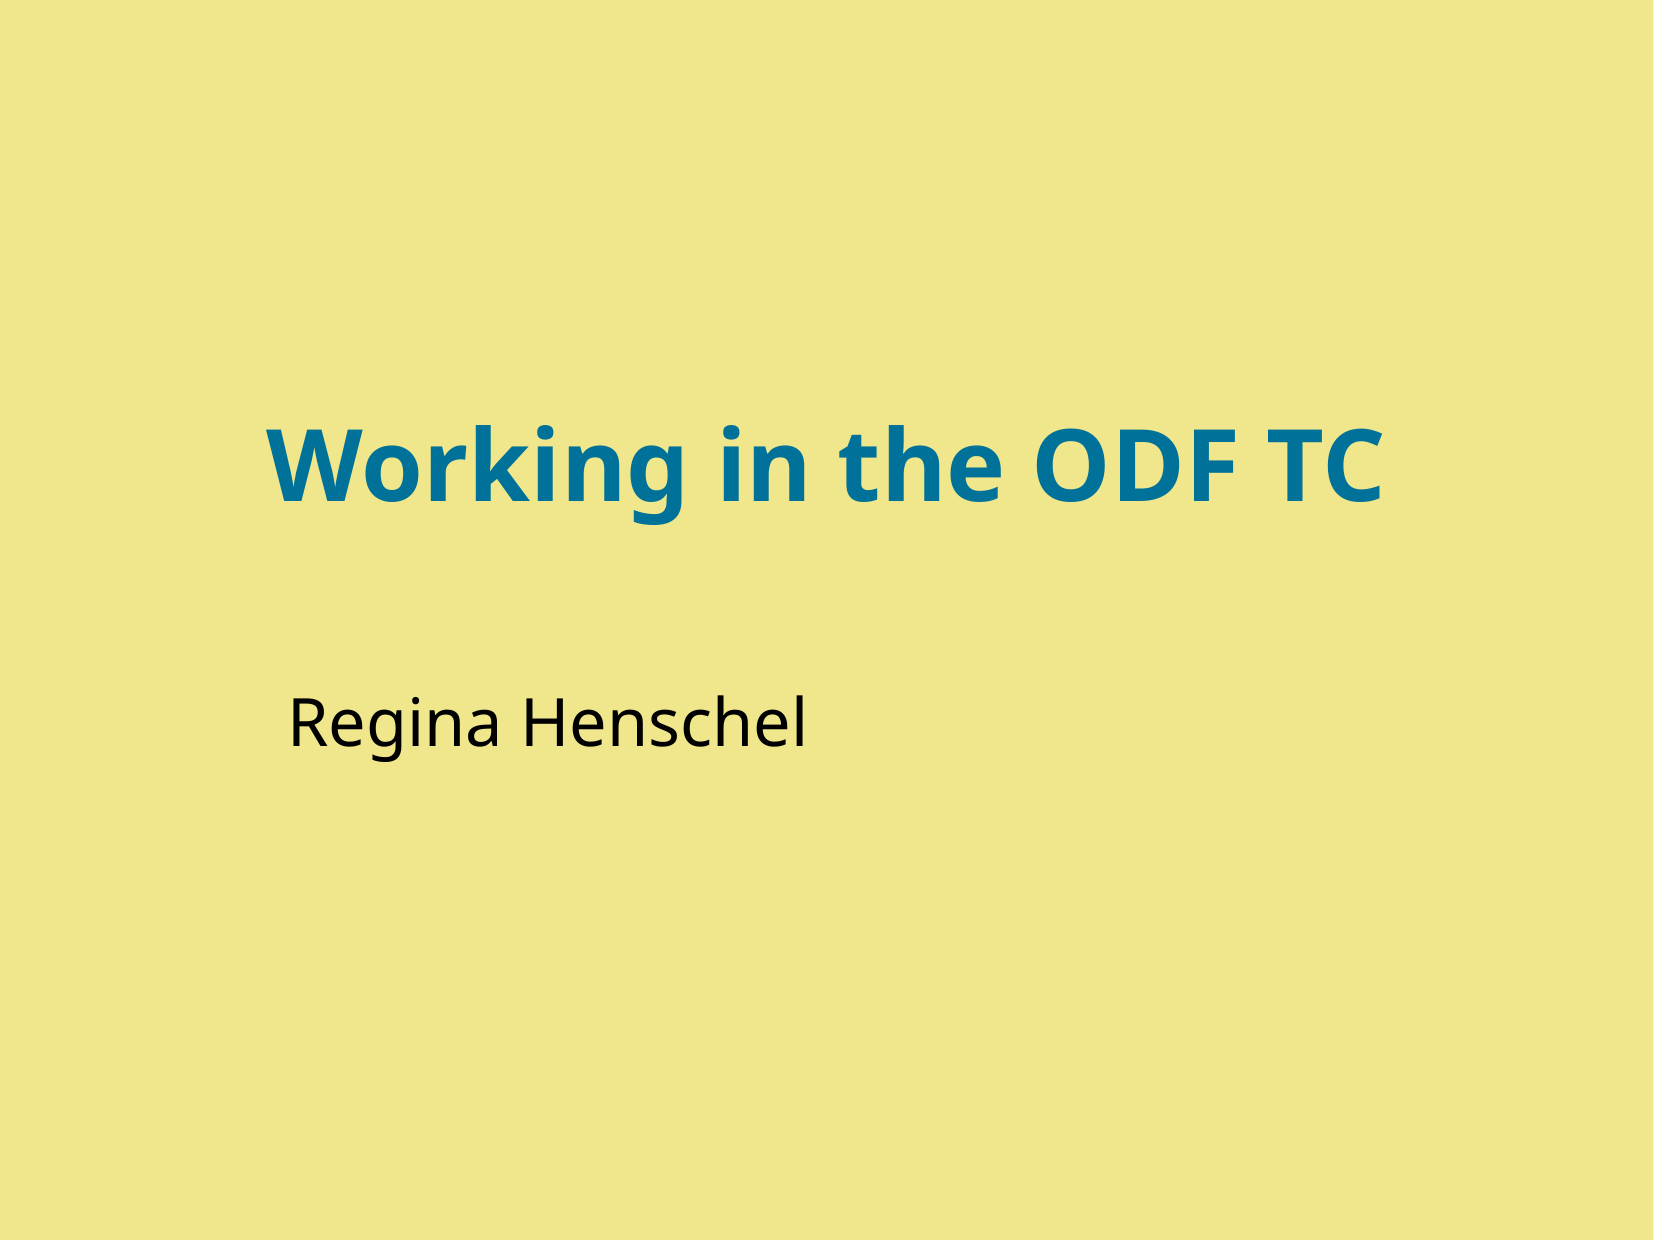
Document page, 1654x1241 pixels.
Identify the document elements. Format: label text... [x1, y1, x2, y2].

subtitle Working in the ODF TC [288, 373, 1366, 552]
text_box Regina Henschel [287, 675, 774, 765]
